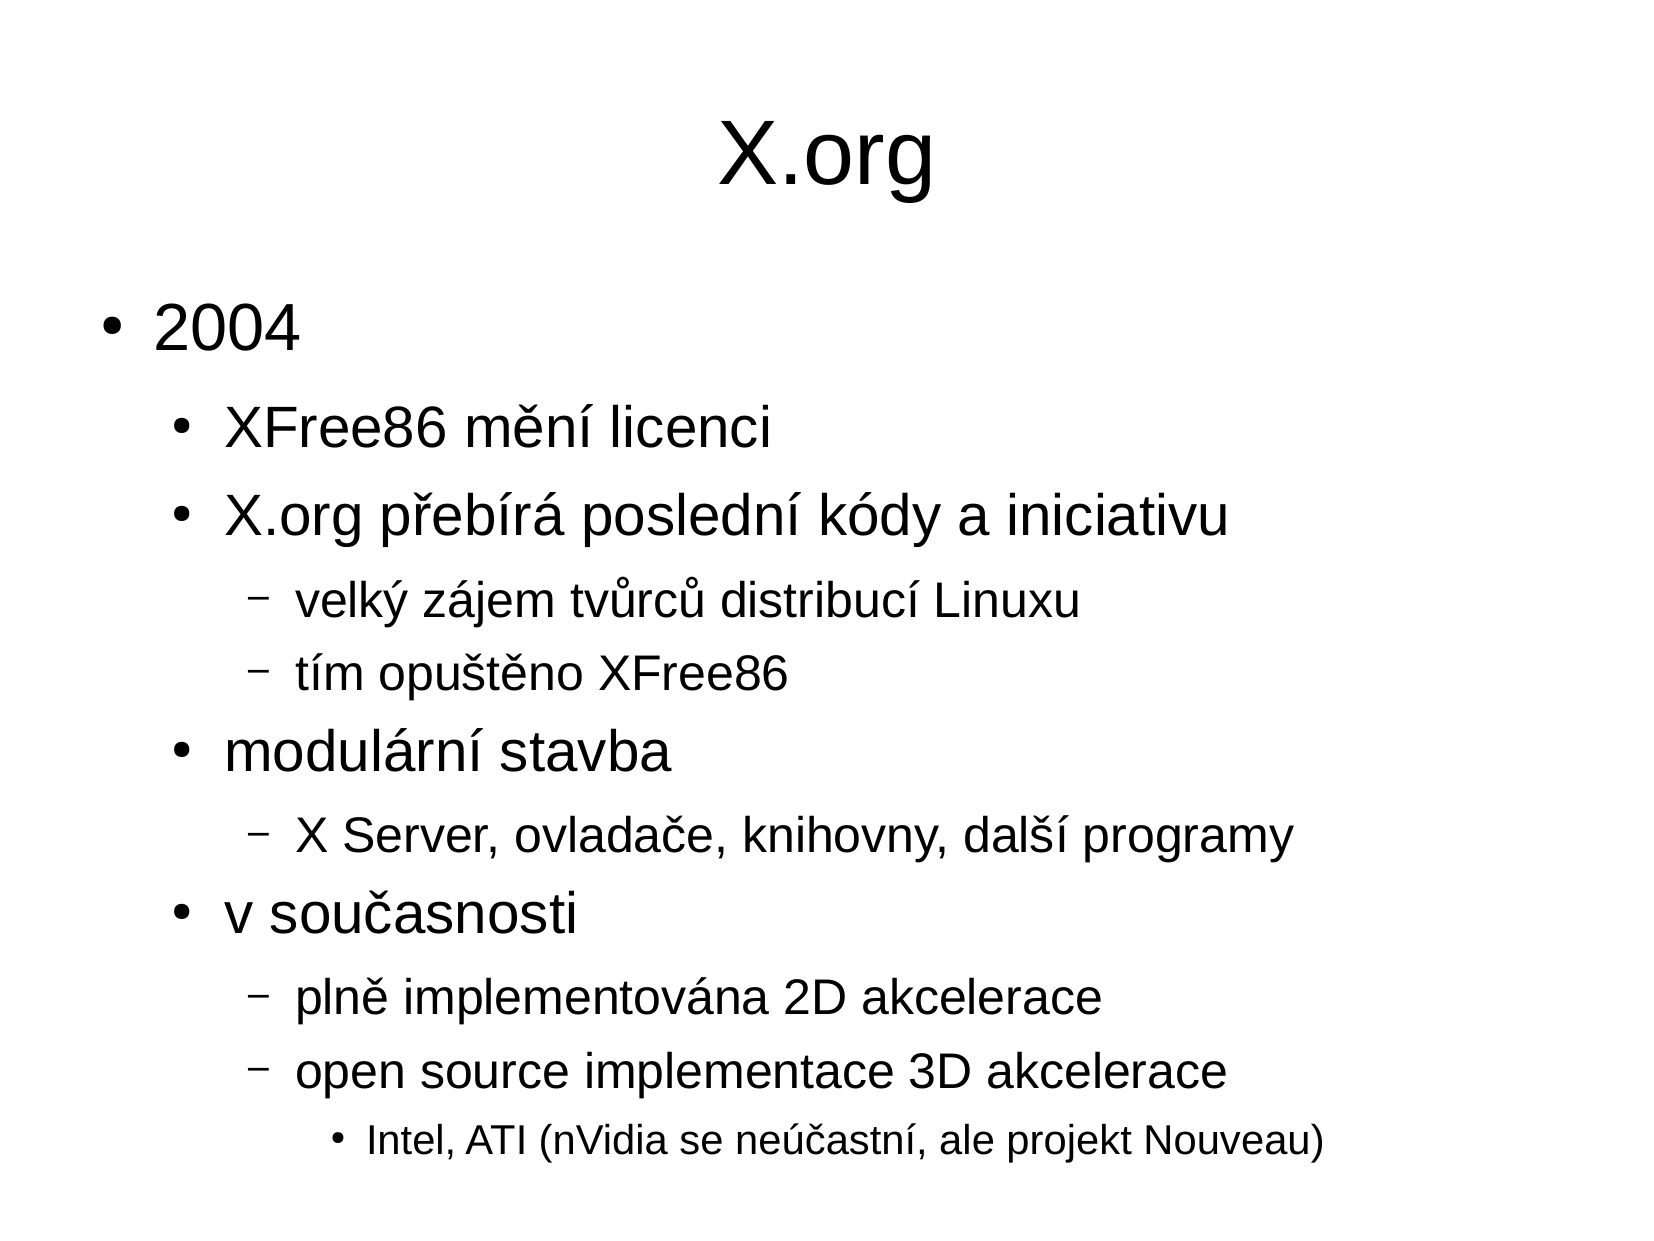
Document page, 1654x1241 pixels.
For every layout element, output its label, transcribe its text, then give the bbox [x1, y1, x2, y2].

title X.org [82, 56, 1571, 250]
list 2004 XFree86 mění licenci X.org přebírá poslední kódy a iniciativu velký zájem tvůrců distribucí Linuxu tím opuštěno XFree86 modulární stavba X Server, ovladače, knihovny, další programy v současnosti plně implementována 2D akcelerace open source implementace 3D akcelerace Intel, ATI (nVidia se neúčastní, ale projekt Nouveau) [82, 290, 1571, 1163]
